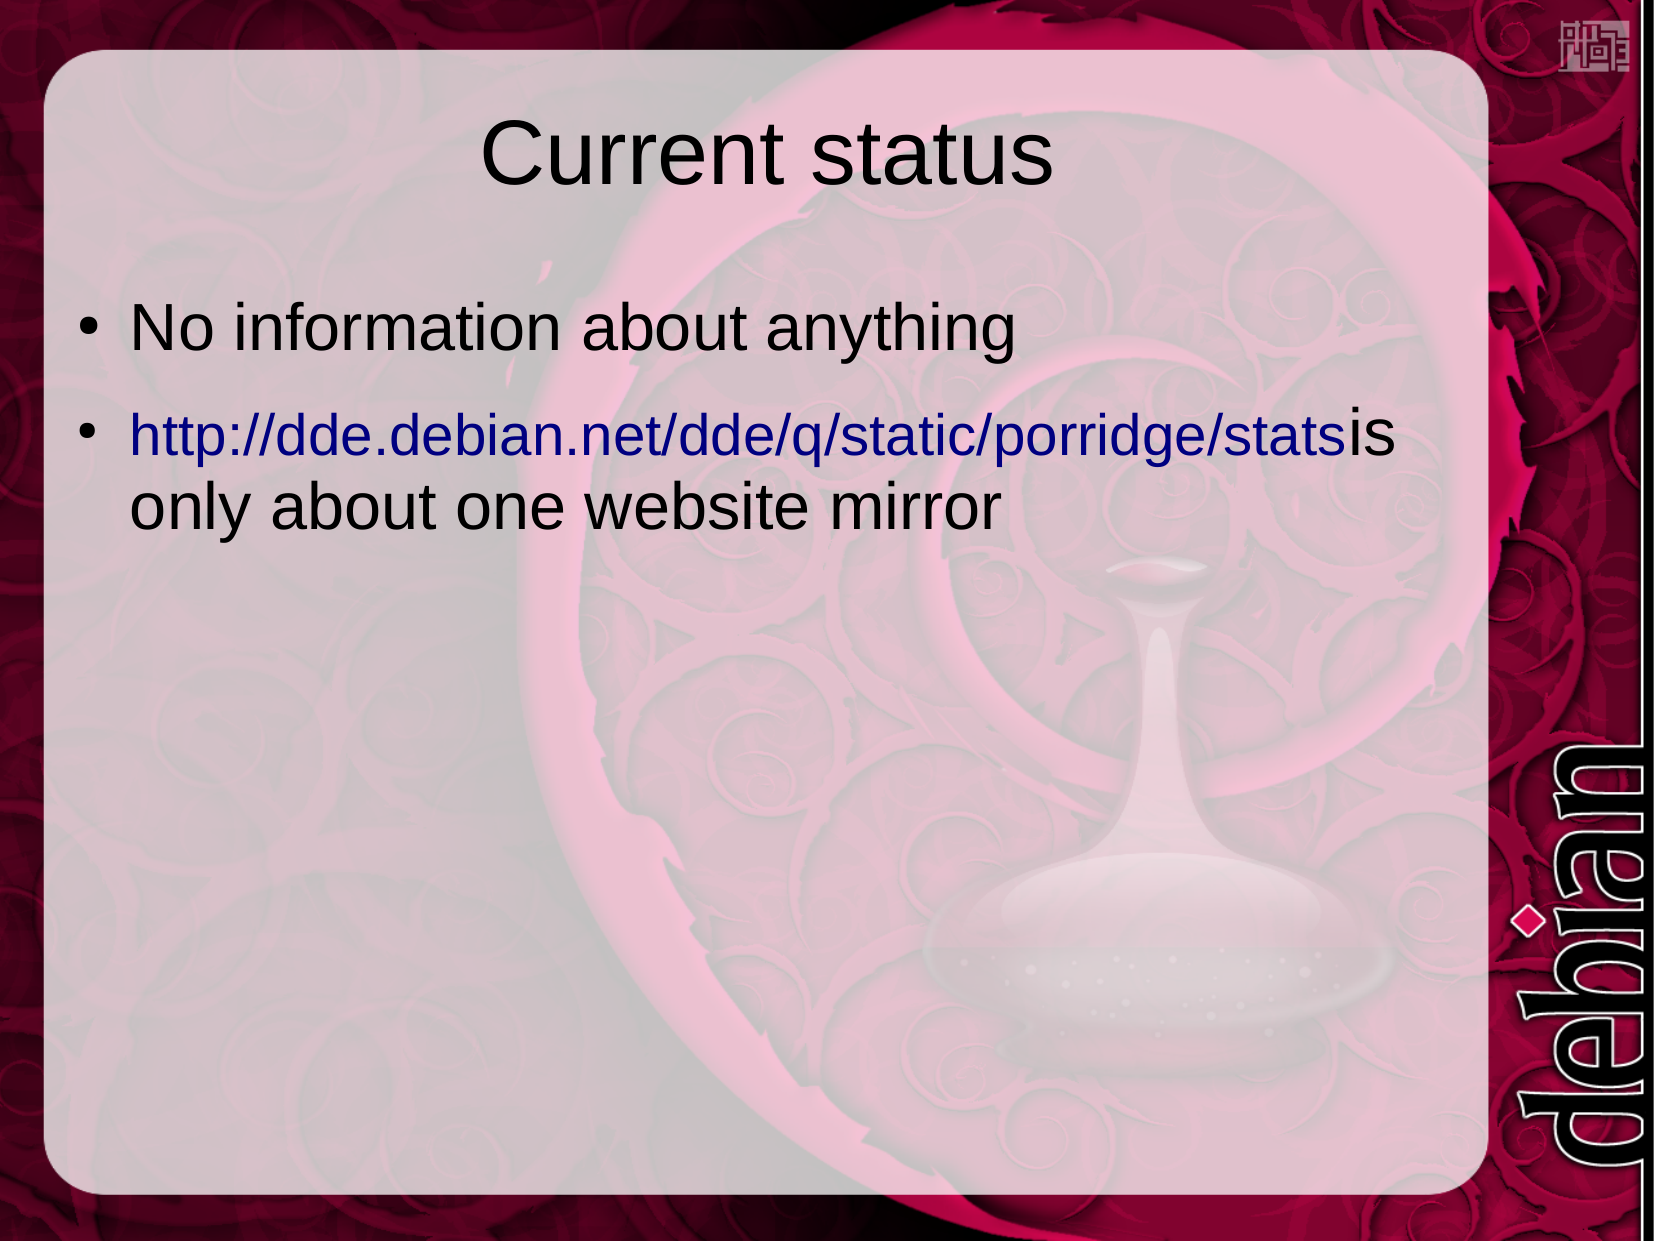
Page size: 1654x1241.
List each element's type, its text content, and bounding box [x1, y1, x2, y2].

list No information about anything http://dde.debian.net/dde/q/static/porridge/statsis only about one website mirror [59, 290, 1477, 1109]
title Current status [59, 49, 1477, 257]
picture [0, 0, 1654, 1241]
